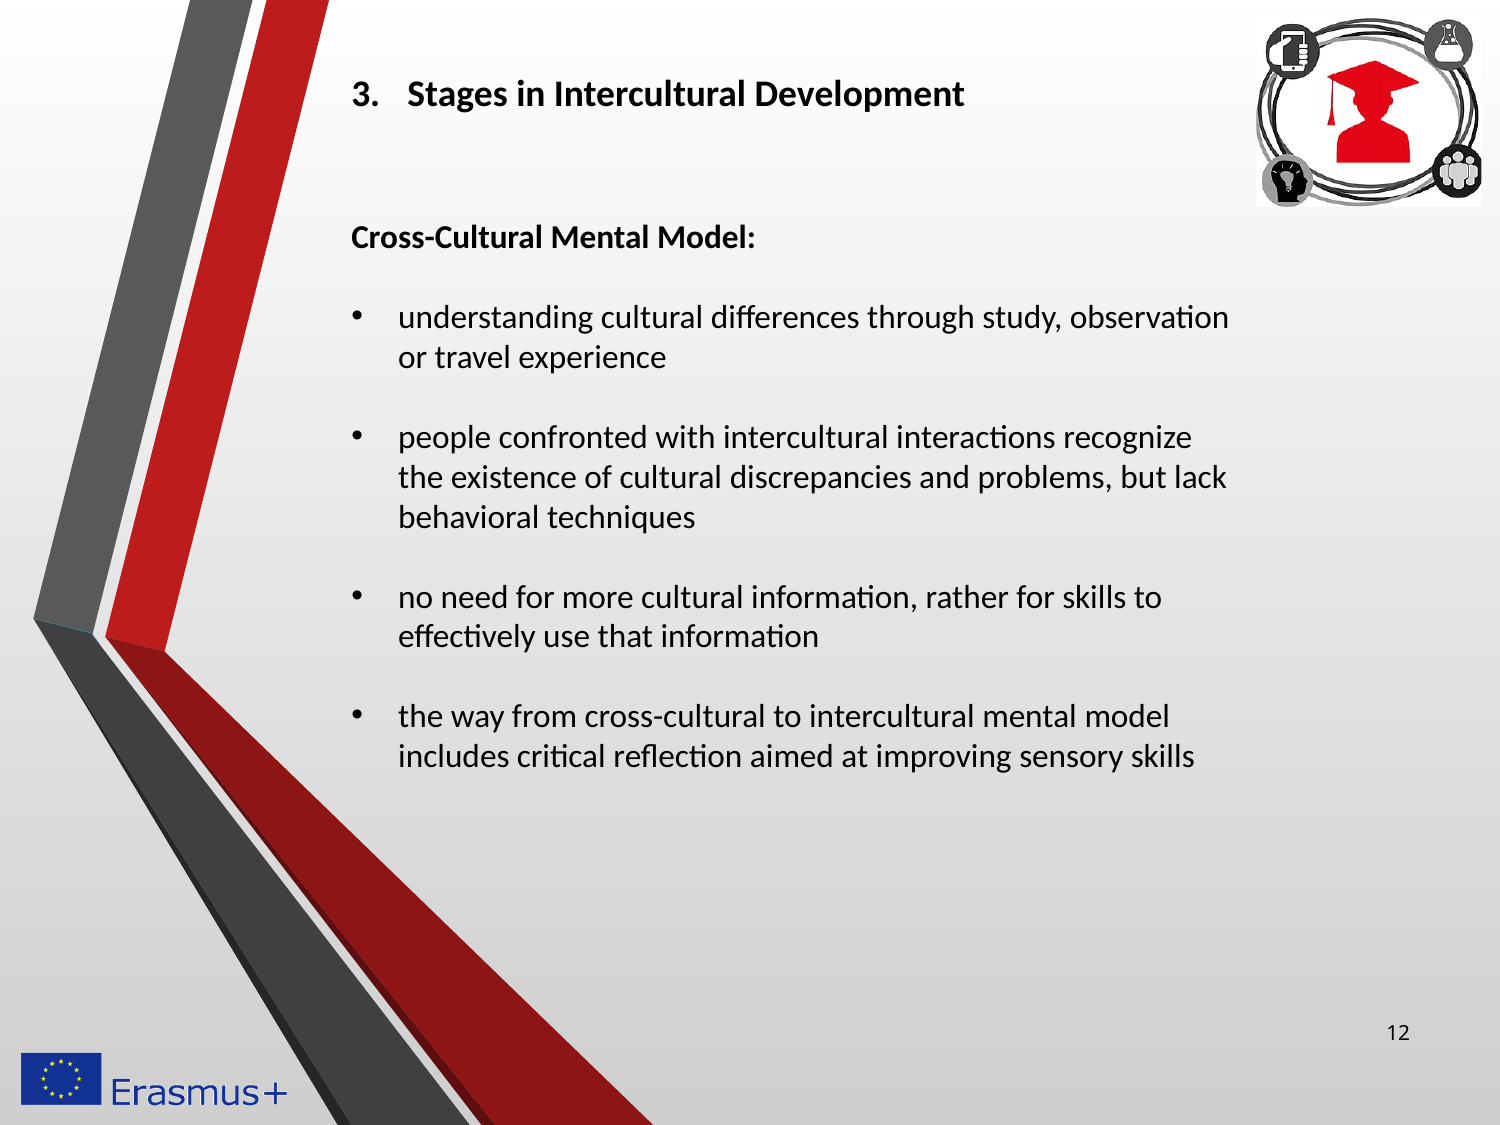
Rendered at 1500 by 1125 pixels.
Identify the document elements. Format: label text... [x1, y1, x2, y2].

chart [1257, 19, 1483, 209]
picture [1256, 18, 1482, 207]
text_box Stages in Intercultural Development [336, 61, 1247, 122]
slide_number <numer> [1357, 1003, 1425, 1064]
picture [5, 1037, 302, 1120]
text_box Cross-Cultural Mental Model: understanding cultural differences through study, observation or travel experience people confronted with intercultural interactions recognize the existence of cultural discrepancies and problems, but lack behavioral techniques no need for more cultural information, rather for skills to effectively use that information the way from cross-cultural to intercultural mental model includes critical reflection aimed at improving sensory skills [336, 208, 1258, 862]
